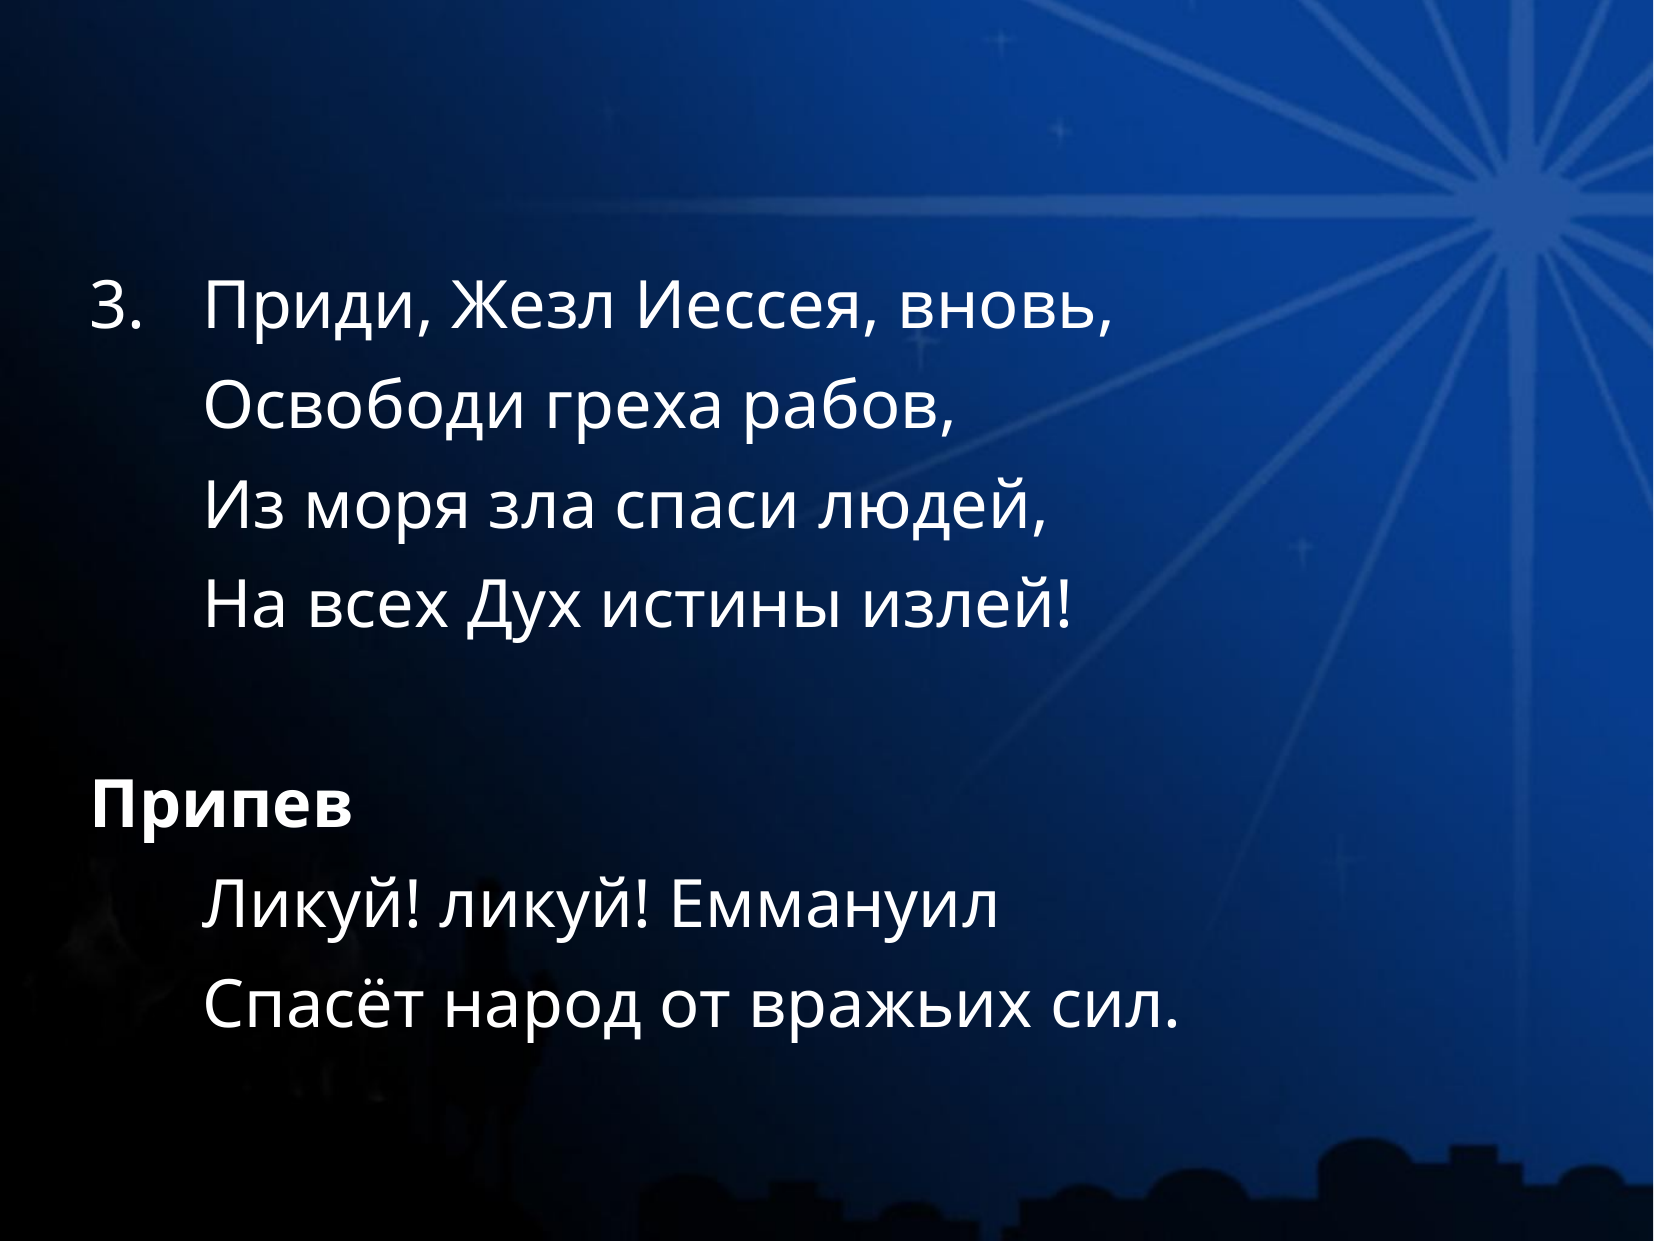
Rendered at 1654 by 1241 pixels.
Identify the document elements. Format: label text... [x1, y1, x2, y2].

picture [0, 0, 1654, 1241]
text_box 3. Приди, Жезл Иессея, вновь, Освободи греха рабов, Из моря зла спаси людей, На всех Дух истины излей! Припев Ликуй! ликуй! Еммануил Спасёт народ от вражьих сил. [75, 150, 1576, 1163]
